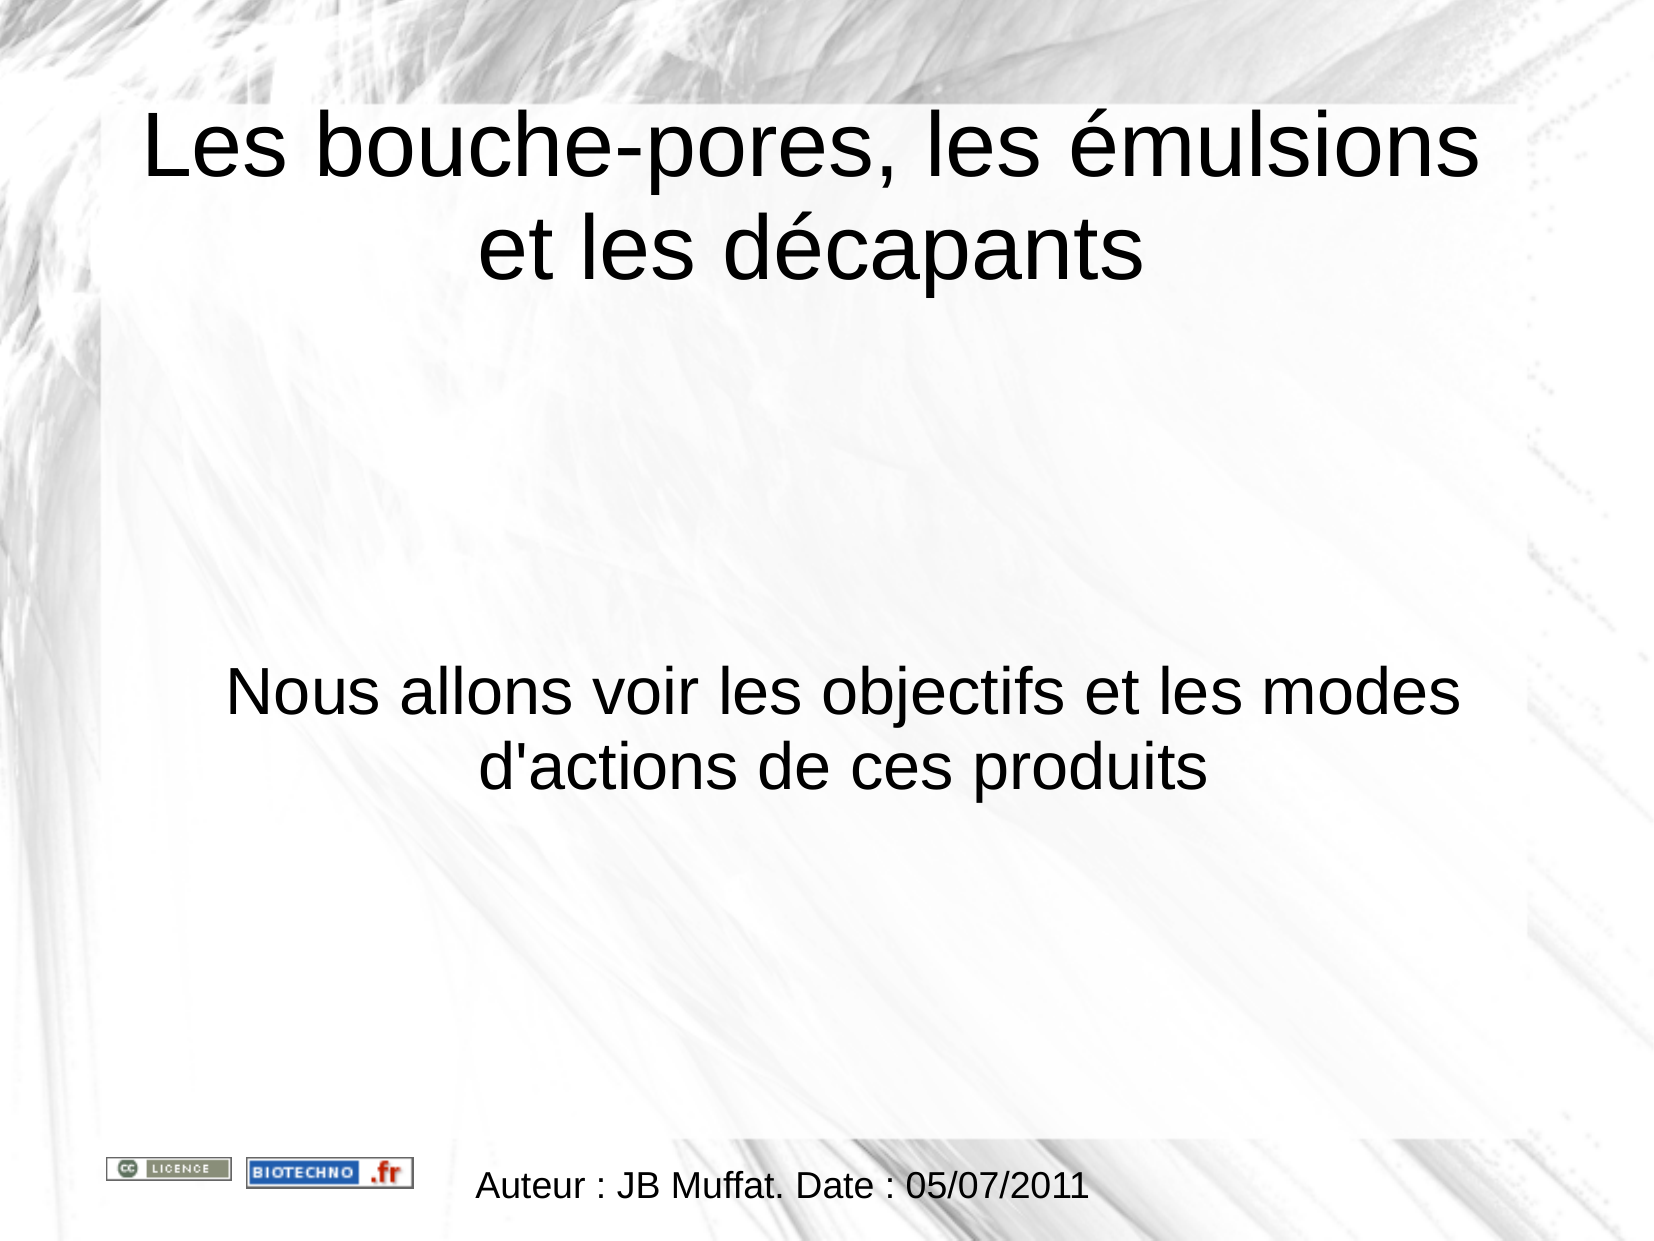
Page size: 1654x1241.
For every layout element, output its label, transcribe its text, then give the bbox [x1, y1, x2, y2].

text_box Auteur : JB Muffat. Date : 05/07/2011 [460, 1157, 1123, 1215]
picture [0, 0, 1654, 1241]
subtitle Nous allons voir les objectifs et les modes d'actions de ces produits [118, 319, 1571, 1139]
title Les bouche-pores, les émulsions et les décapants [118, 93, 1506, 299]
